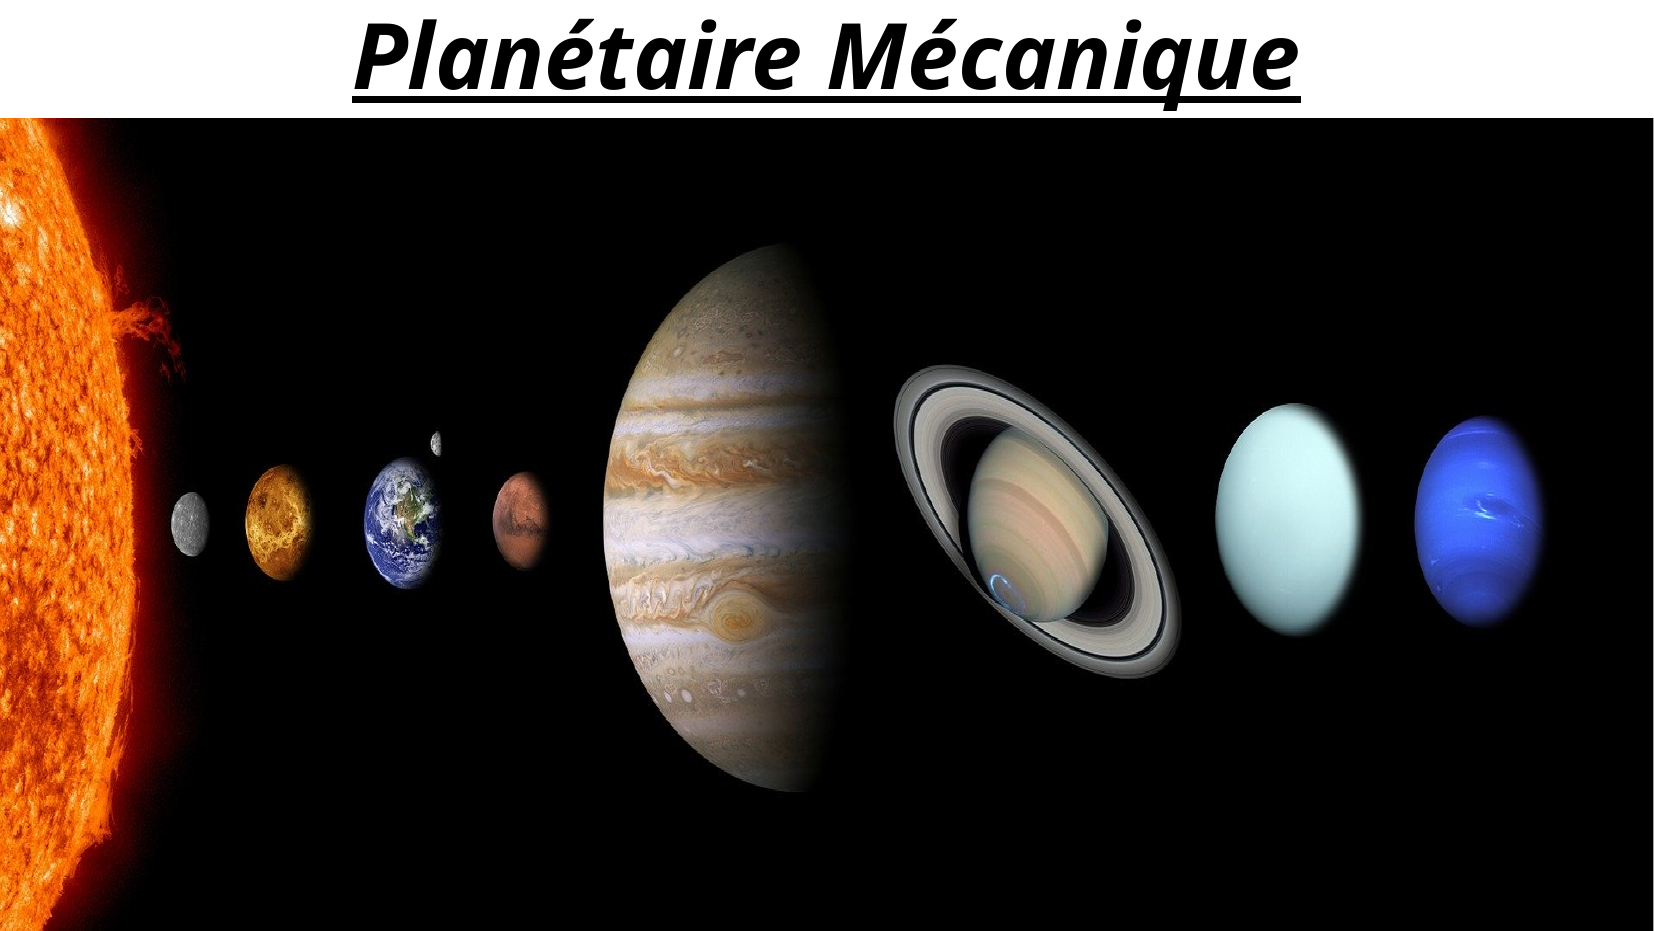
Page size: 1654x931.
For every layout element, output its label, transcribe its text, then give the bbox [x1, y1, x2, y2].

picture [0, 118, 1654, 931]
title Planétaire Mécanique [82, 0, 1571, 132]
